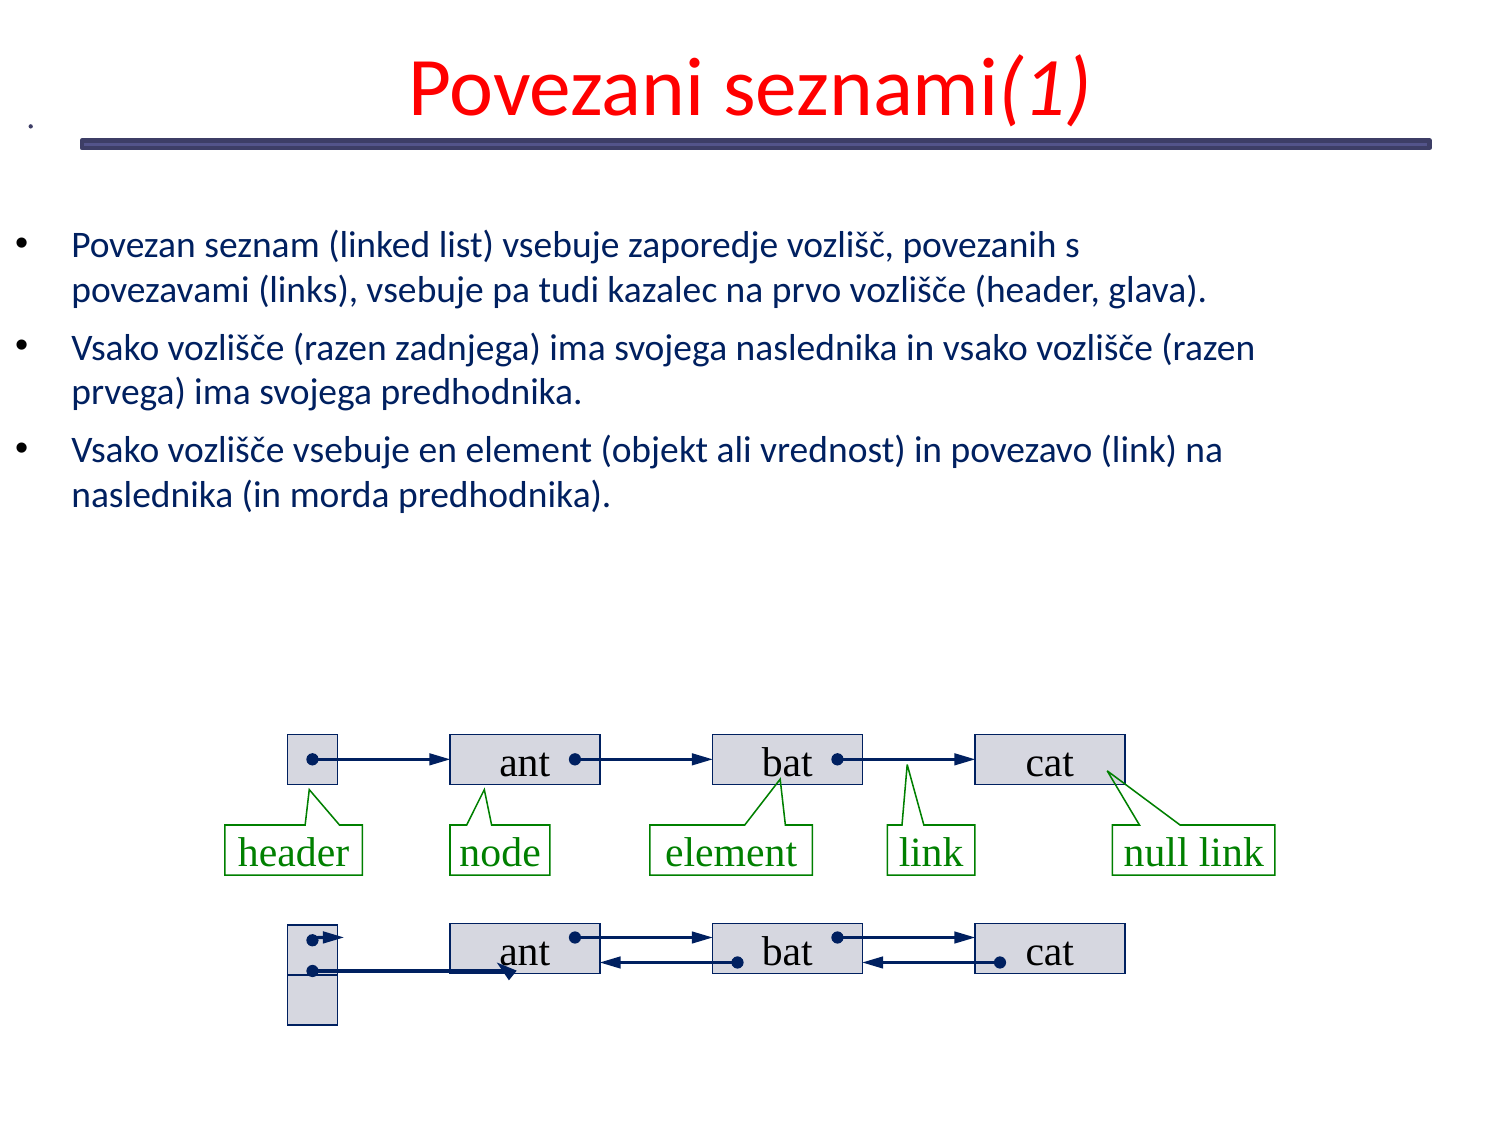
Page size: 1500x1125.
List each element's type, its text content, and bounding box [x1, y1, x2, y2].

text_box ant [449, 734, 600, 785]
text_box element [649, 779, 813, 876]
text_box ant [449, 923, 600, 974]
text_box node [450, 789, 550, 876]
list Povezan seznam (linked list) vsebuje zaporedje vozlišč, povezanih s povezavami (links), vsebuje pa tudi kazalec na prvo vozlišče (header, glava). Vsako vozlišče (razen zadnjega) ima svojega naslednika in vsako vozlišče (razen prvega) ima svojega predhodnika. Vsako vozlišče vsebuje en element (objekt ali vrednost) in povezavo (link) na naslednika (in morda predhodnika). [0, 212, 1275, 975]
text_box cat [974, 923, 1125, 974]
text_box link [887, 764, 975, 876]
text_box bat [712, 734, 863, 785]
text_box [287, 734, 338, 785]
text_box header [224, 789, 363, 876]
text_box [287, 924, 338, 1025]
text_box bat [712, 923, 863, 974]
text_box cat [974, 734, 1125, 785]
text_box null link [1107, 770, 1275, 876]
title Povezani seznami(1) [75, 23, 1425, 141]
